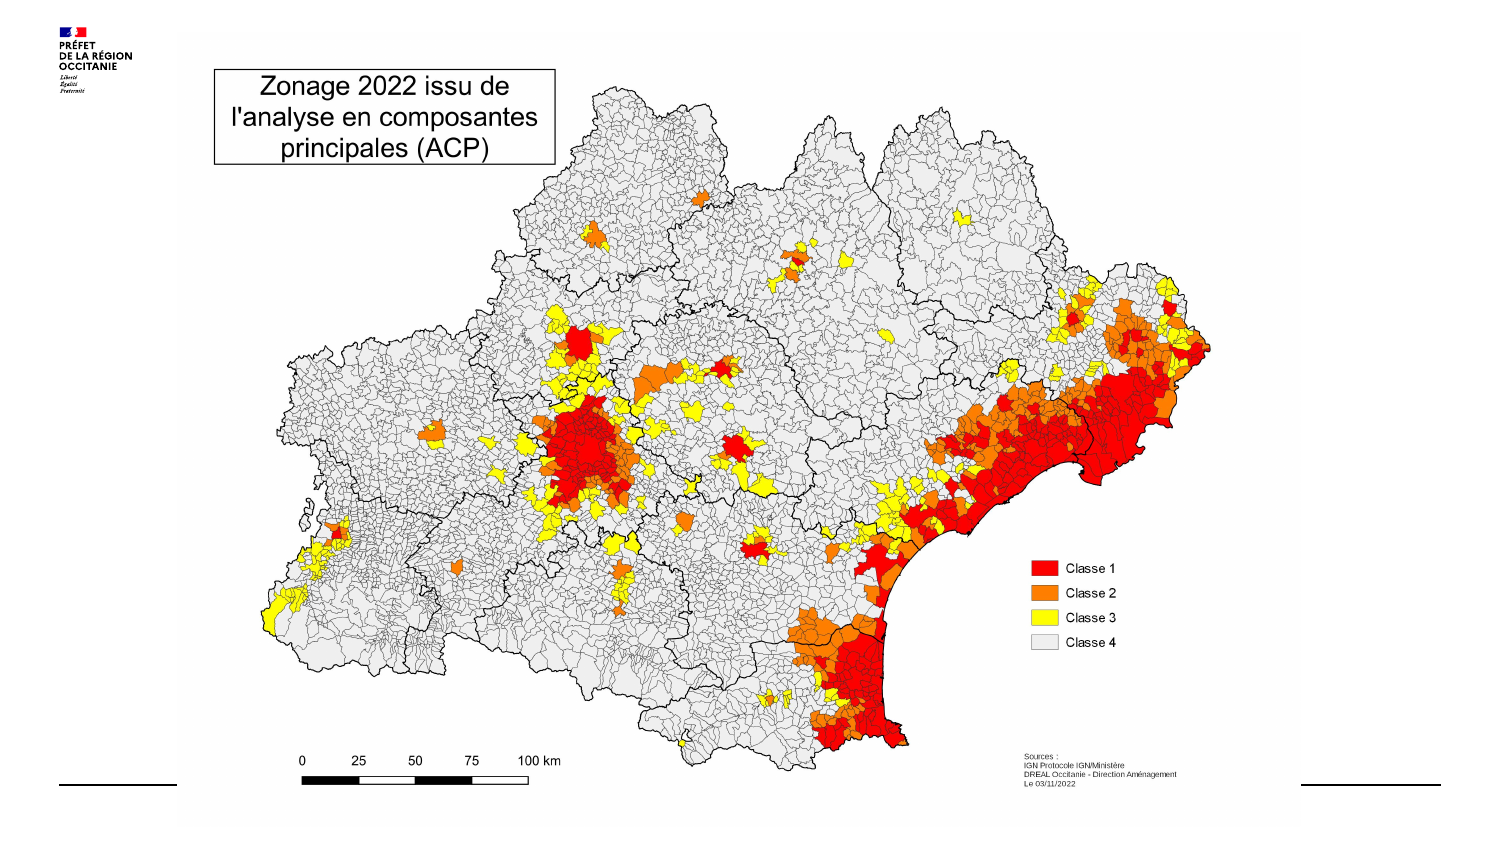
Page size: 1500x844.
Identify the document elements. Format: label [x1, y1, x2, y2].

picture [177, 32, 1301, 827]
